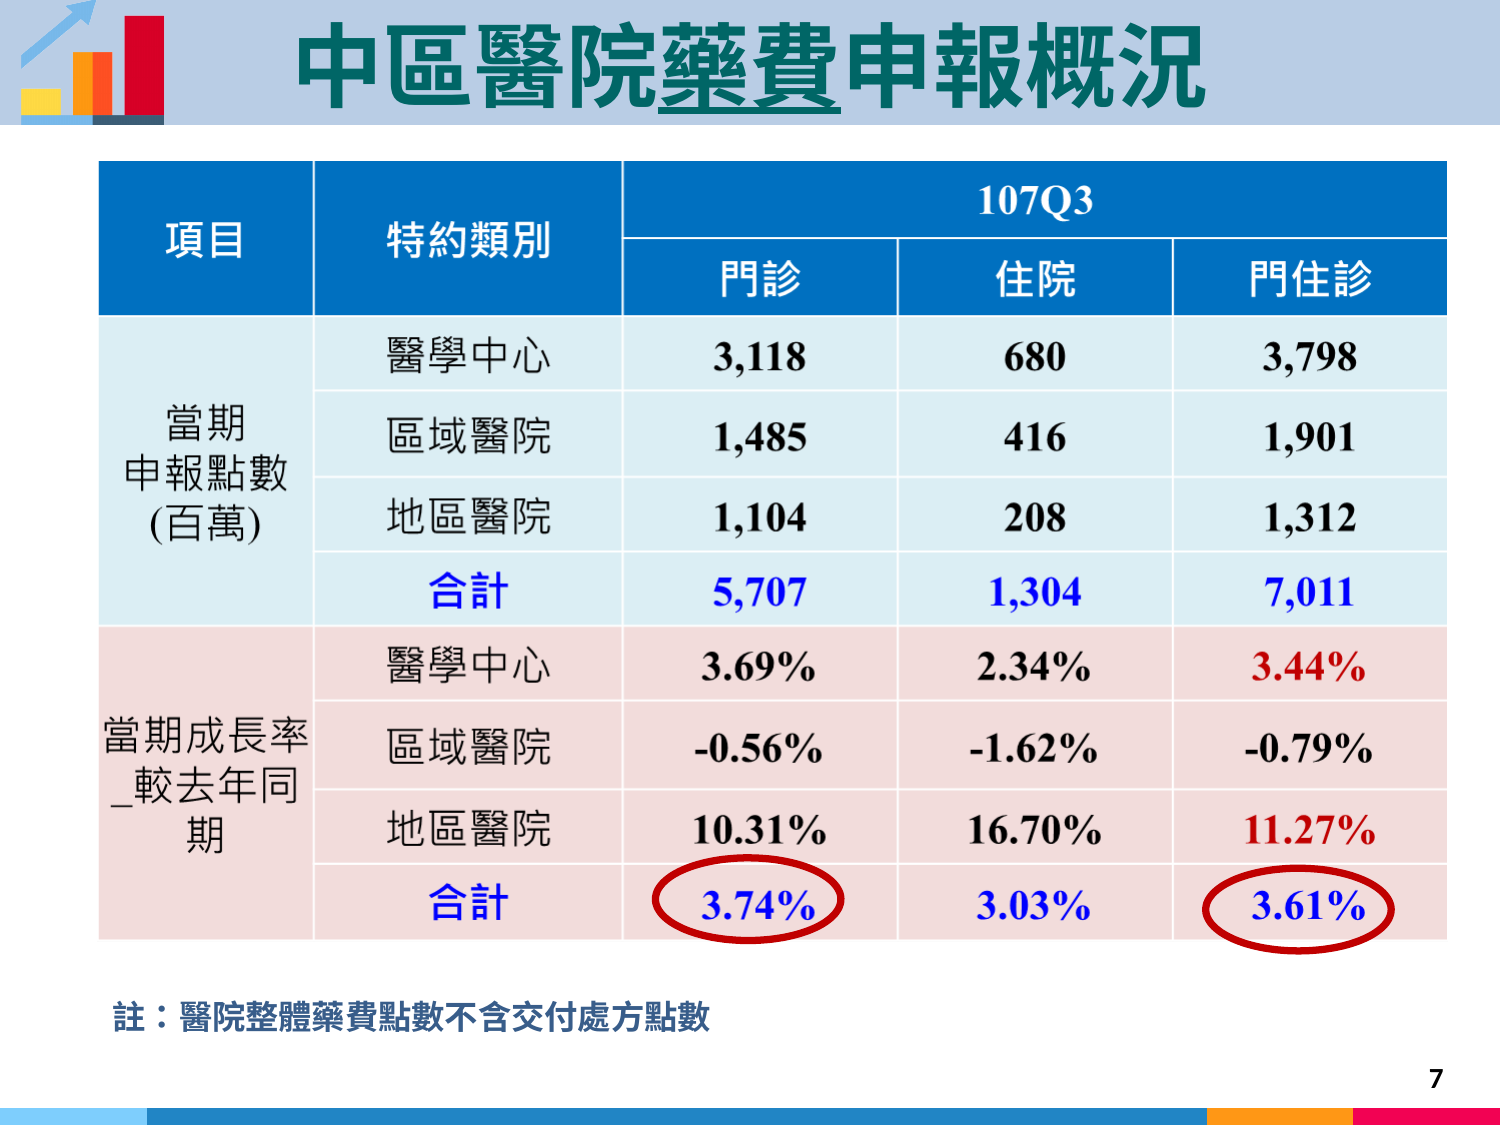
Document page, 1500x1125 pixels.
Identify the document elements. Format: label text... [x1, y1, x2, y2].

picture [17, 0, 168, 125]
title 中區醫院藥費申報概況 [0, 0, 1500, 145]
picture [1210, 872, 1387, 947]
text_box <編號> [1391, 1043, 1482, 1113]
text_box 註：醫院整體藥費點數不含交付處方點數 [97, 988, 927, 1044]
picture [97, 159, 1448, 953]
